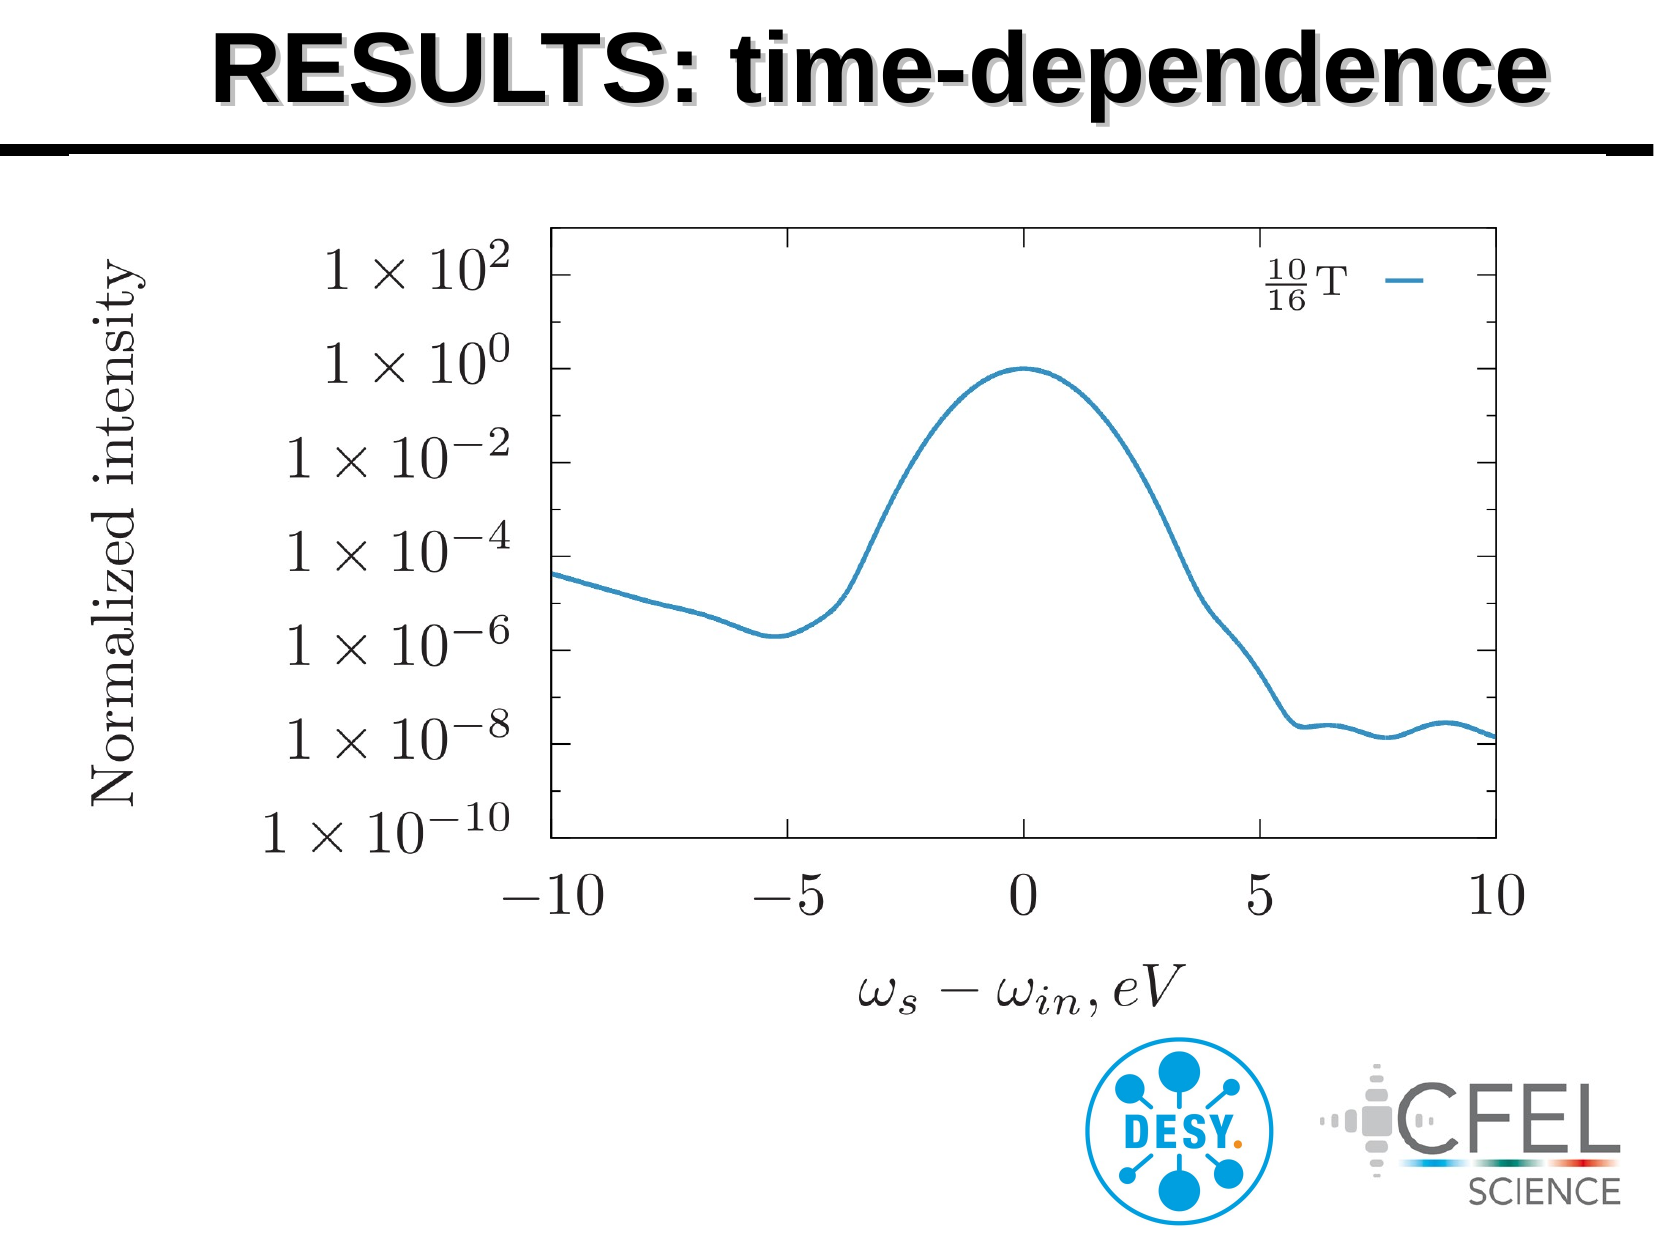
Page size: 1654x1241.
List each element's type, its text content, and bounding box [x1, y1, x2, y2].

title RESULTS: time-dependence [0, 0, 1654, 151]
text_box [30, 8, 736, 247]
picture [1320, 1064, 1621, 1213]
picture [69, 154, 1606, 1231]
